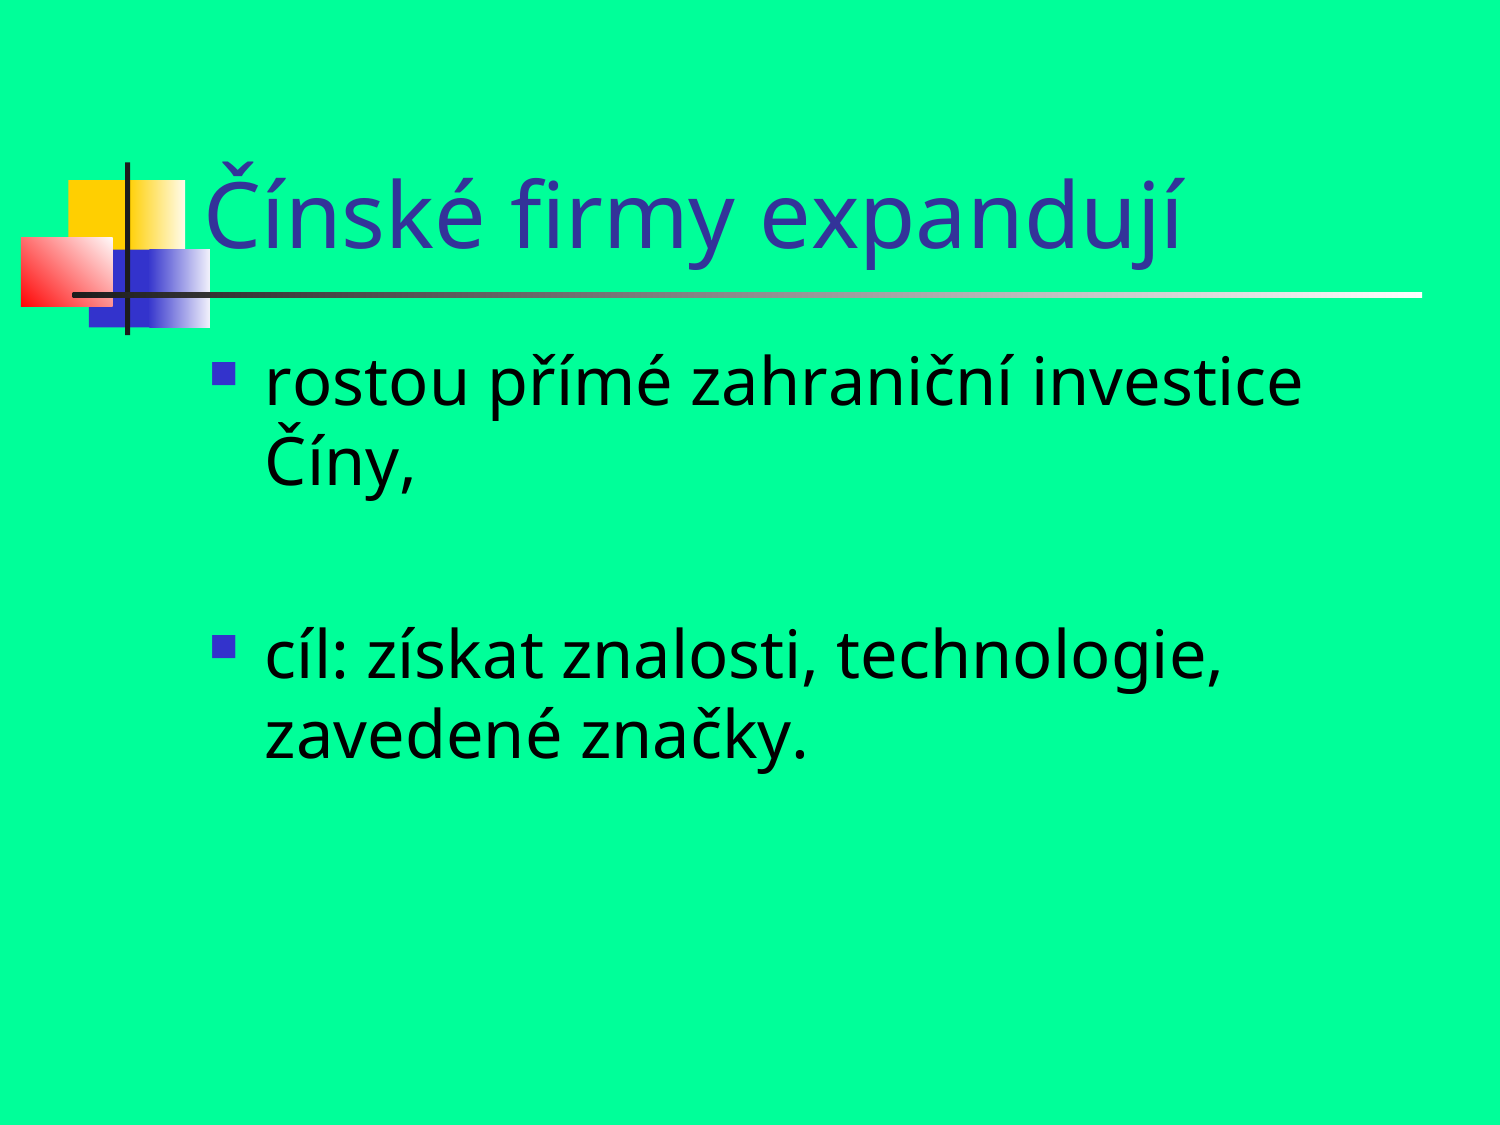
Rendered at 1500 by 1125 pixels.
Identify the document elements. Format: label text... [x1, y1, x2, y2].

title Čínské firmy expandují [188, 35, 1468, 276]
list rostou přímé zahraniční investice Číny, cíl: získat znalosti, technologie, zavedené značky. [193, 331, 1469, 1007]
